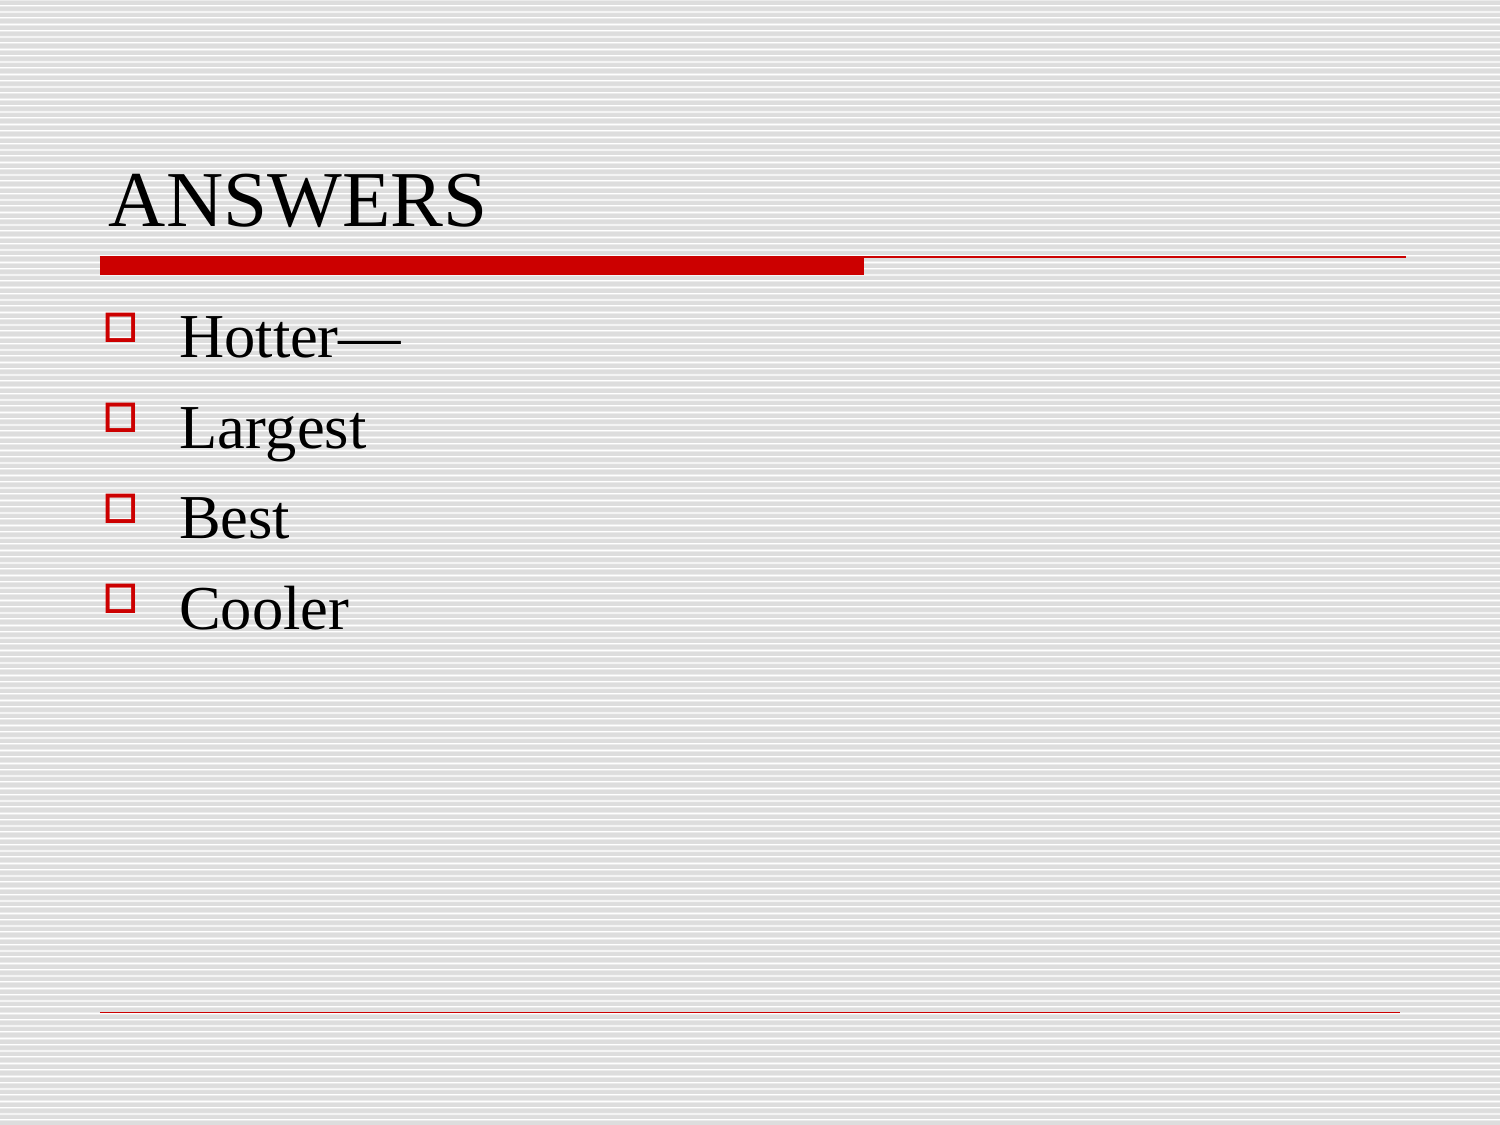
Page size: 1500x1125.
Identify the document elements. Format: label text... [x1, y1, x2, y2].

picture [0, 0, 1500, 1125]
title ANSWERS [94, 49, 1407, 250]
list Hotter— Largest Best Cooler [87, 287, 1400, 988]
